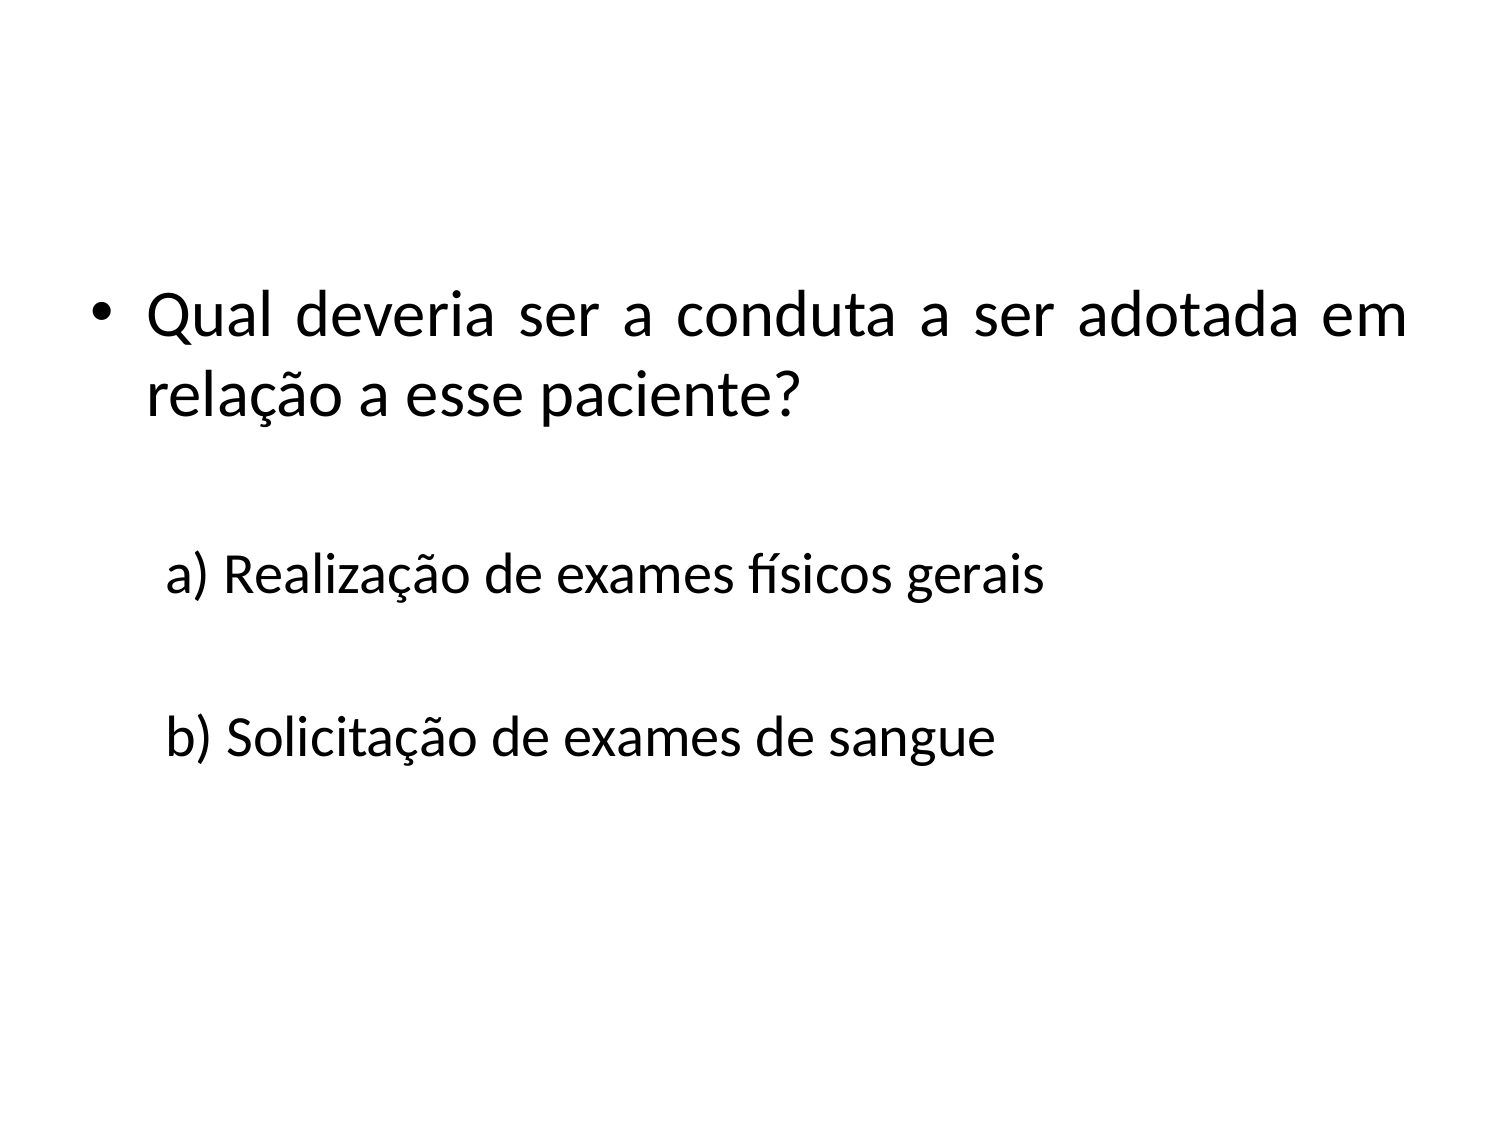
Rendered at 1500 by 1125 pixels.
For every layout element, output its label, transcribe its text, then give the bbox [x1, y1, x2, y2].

list Qual deveria ser a conduta a ser adotada em relação a esse paciente? a) Realização de exames físicos gerais b) Solicitação de exames de sangue [75, 262, 1425, 1005]
